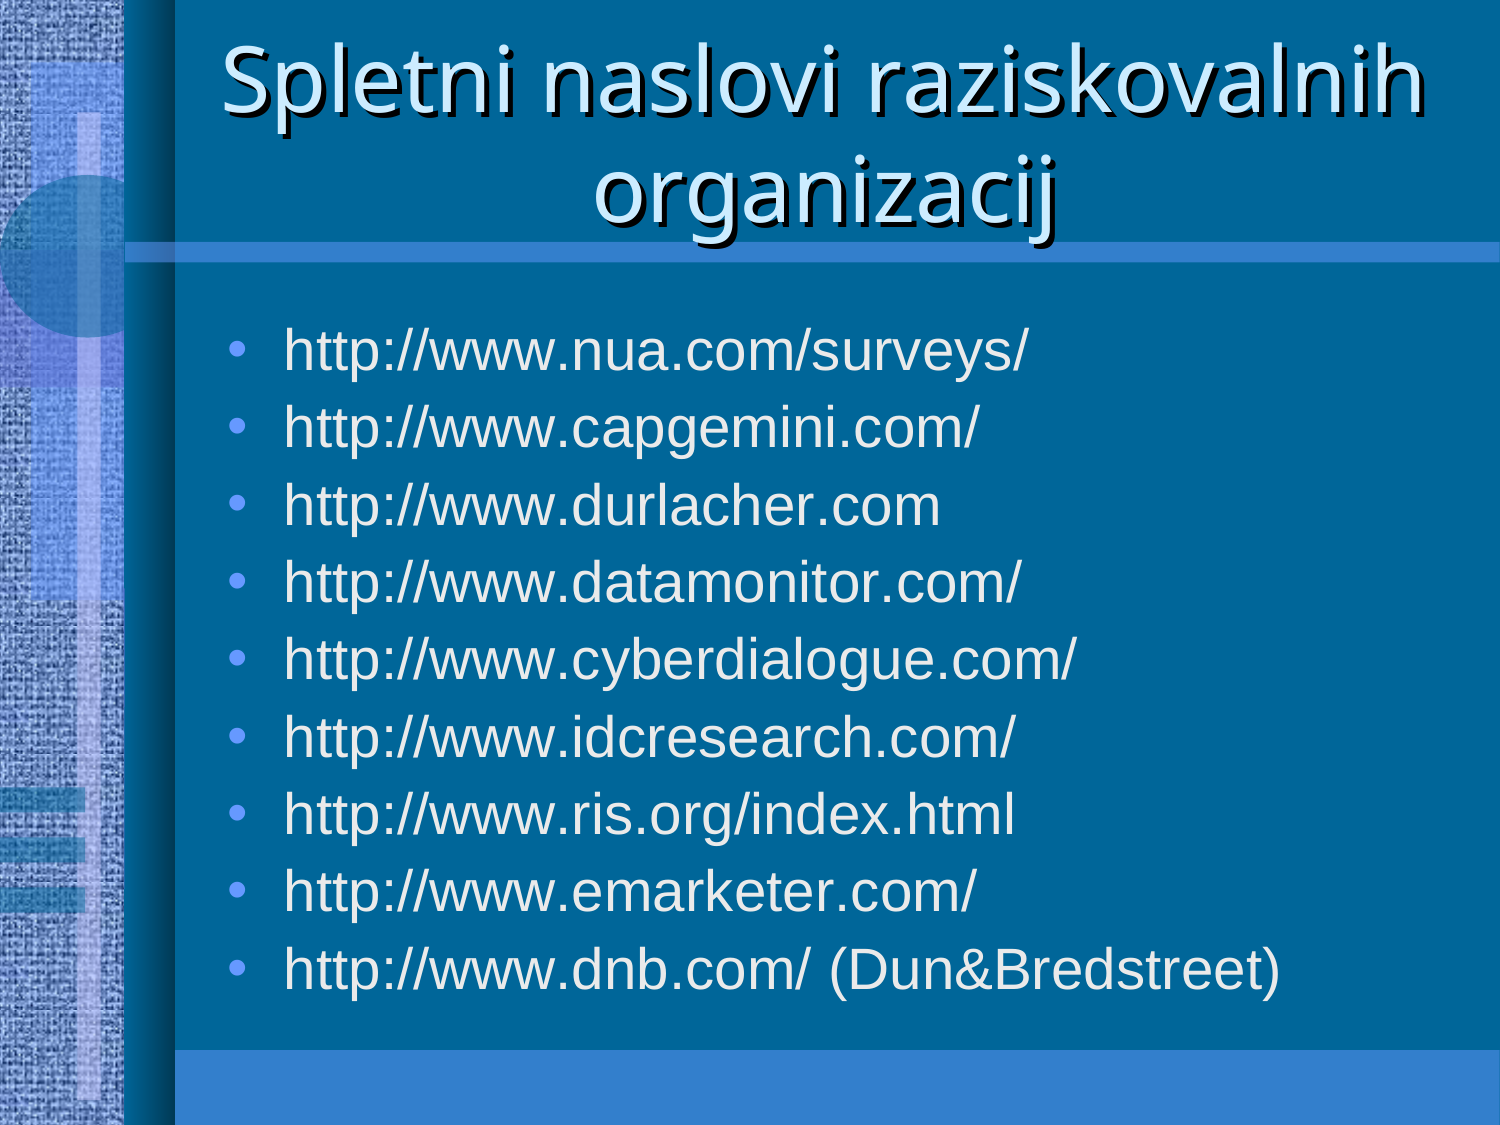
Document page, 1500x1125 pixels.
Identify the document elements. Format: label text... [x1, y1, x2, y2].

title Spletni naslovi raziskovalnih organizacij [187, 13, 1463, 249]
picture [0, 0, 123, 249]
list http://www.nua.com/surveys/ http://www.capgemini.com/ http://www.durlacher.com http://www.datamonitor.com/ http://www.cyberdialogue.com/ http://www.idcresearch.com/ http://www.ris.org/index.html http://www.emarketer.com/ http://www.dnb.com/ (Dun&Bredstreet) [212, 312, 1488, 1011]
picture [0, 388, 124, 1125]
